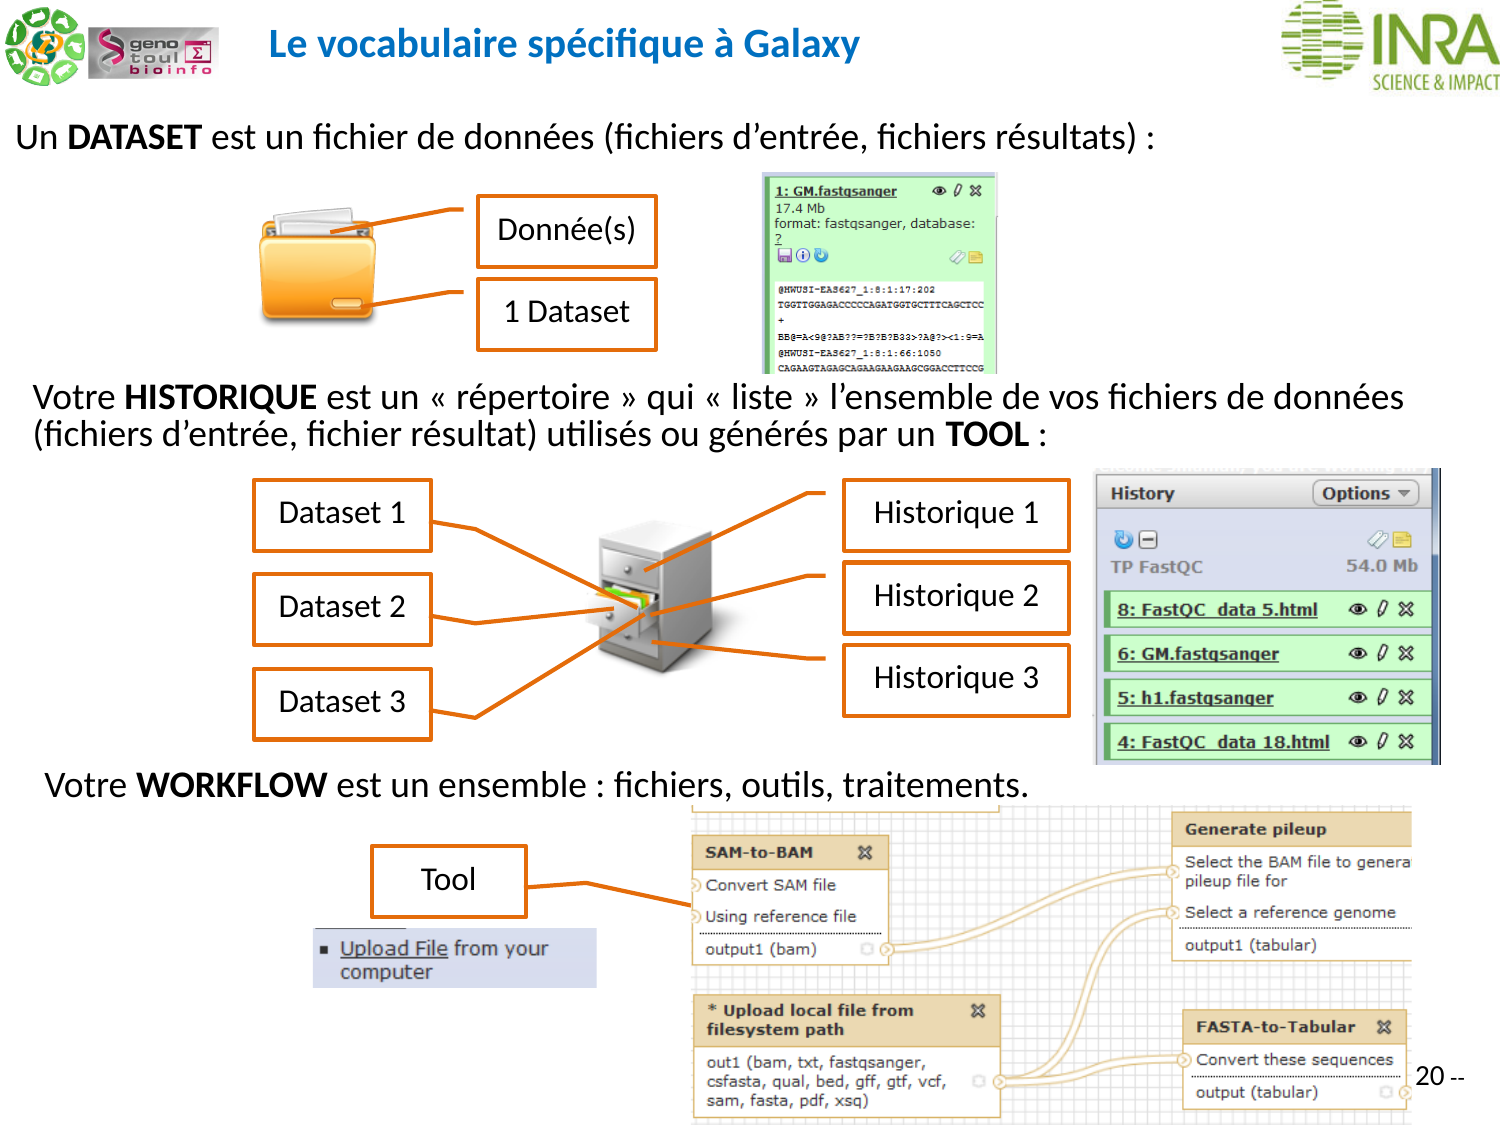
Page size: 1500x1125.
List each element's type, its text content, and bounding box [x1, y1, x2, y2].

picture [690, 805, 1412, 1125]
text_box Dataset 3 [254, 669, 431, 740]
picture [312, 928, 597, 988]
text_box Historique 3 [844, 645, 1069, 716]
text_box Un DATASET est un fichier de données (fichiers d’entrée, fichiers résultats) : [0, 113, 1500, 176]
picture [761, 172, 999, 374]
picture [1092, 468, 1441, 765]
picture [572, 503, 762, 693]
text_box Dataset 1 [254, 480, 431, 551]
text_box Votre HISTORIQUE est un « répertoire » qui « liste » l’ensemble de vos fichiers de données (fichiers d’entrée, fichier résultat) utilisés ou générés par un TOOL : [17, 373, 1500, 482]
text_box Le vocabulaire spécifique à Galaxy [253, 19, 1270, 86]
picture [253, 208, 384, 338]
text_box 1 Dataset [478, 279, 656, 350]
text_box Dataset 2 [254, 574, 431, 645]
text_box Historique 2 [844, 563, 1069, 633]
text_box Donnée(s) [478, 196, 656, 267]
text_box Tool [372, 846, 526, 917]
text_box Votre WORKFLOW est un ensemble : fichiers, outils, traitements. [29, 761, 1500, 824]
text_box Historique 1 [844, 480, 1069, 551]
